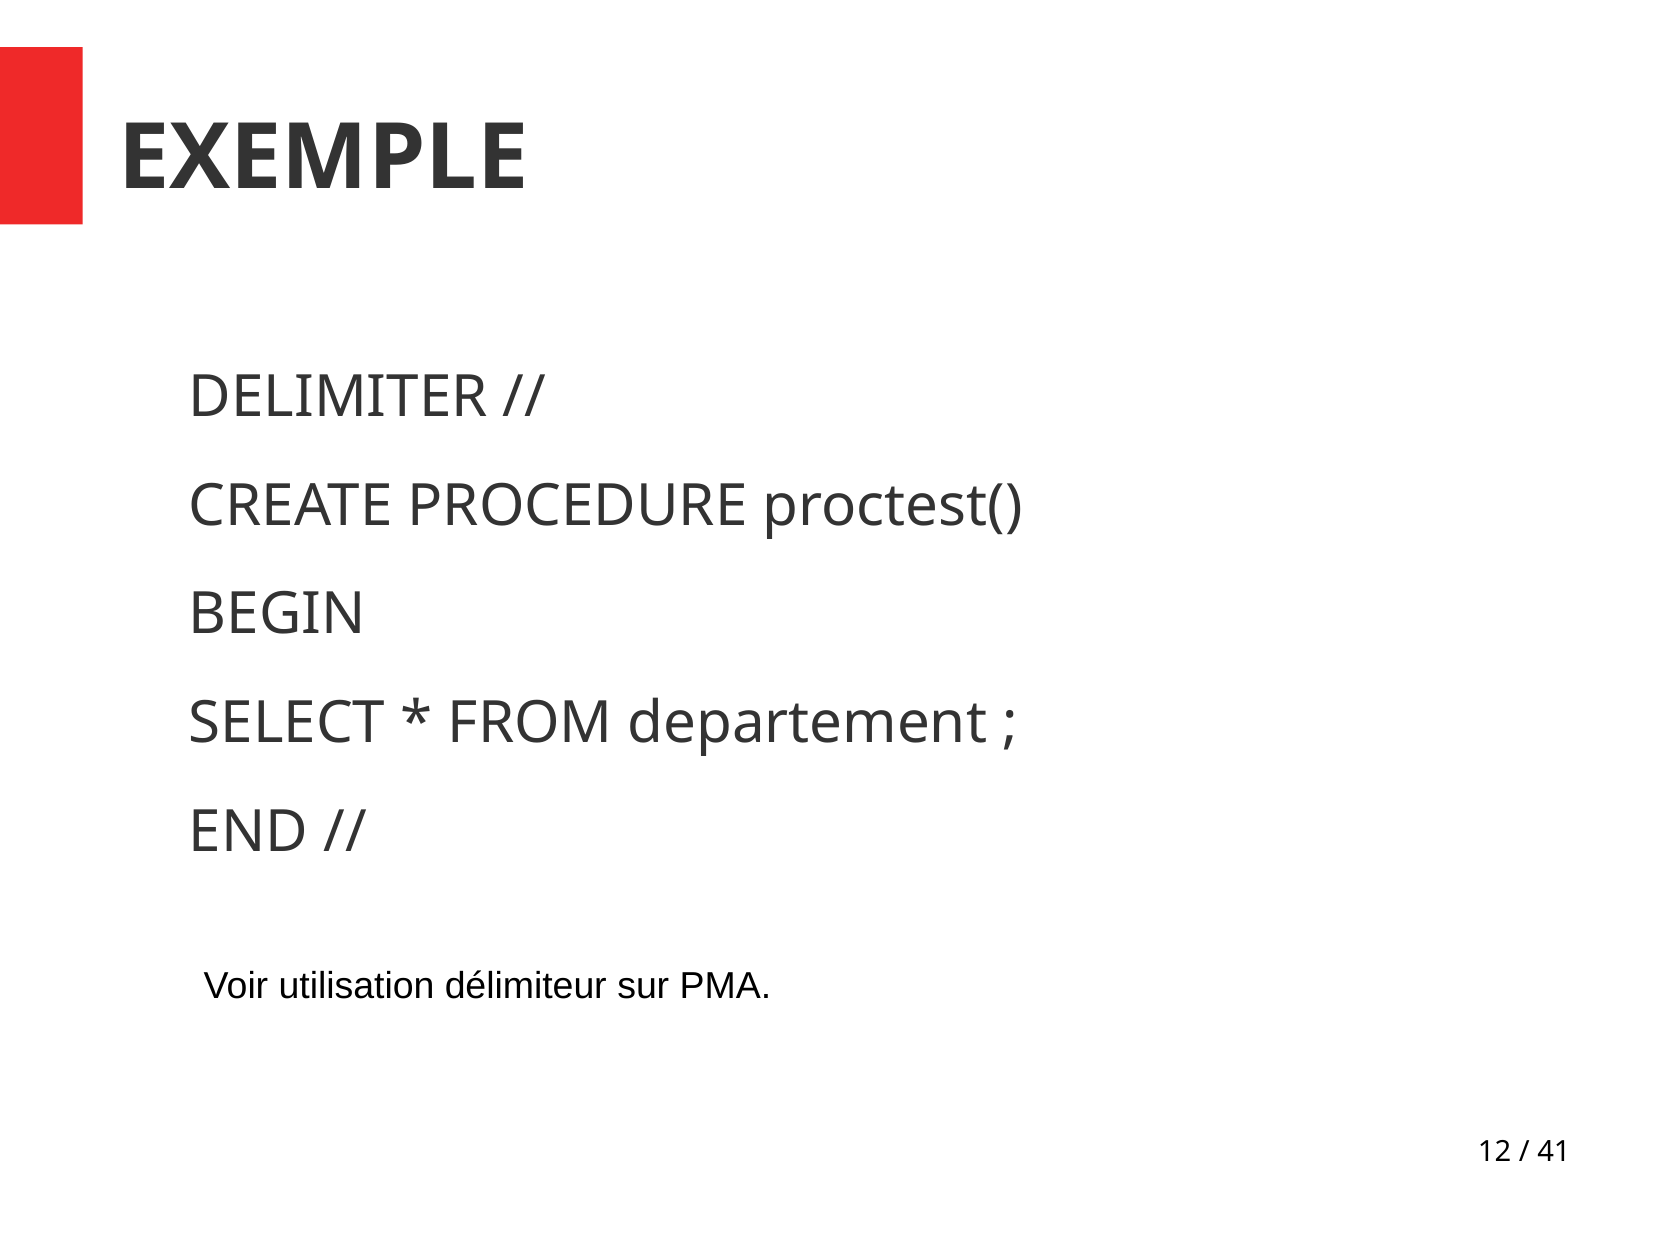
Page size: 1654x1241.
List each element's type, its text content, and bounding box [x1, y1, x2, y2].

list DELIMITER // CREATE PROCEDURE proctest() BEGIN SELECT * FROM departement ; END // [118, 354, 1536, 910]
text_box Voir utilisation délimiteur sur PMA. [188, 956, 1205, 1014]
title EXEMPLE [118, 49, 1571, 257]
